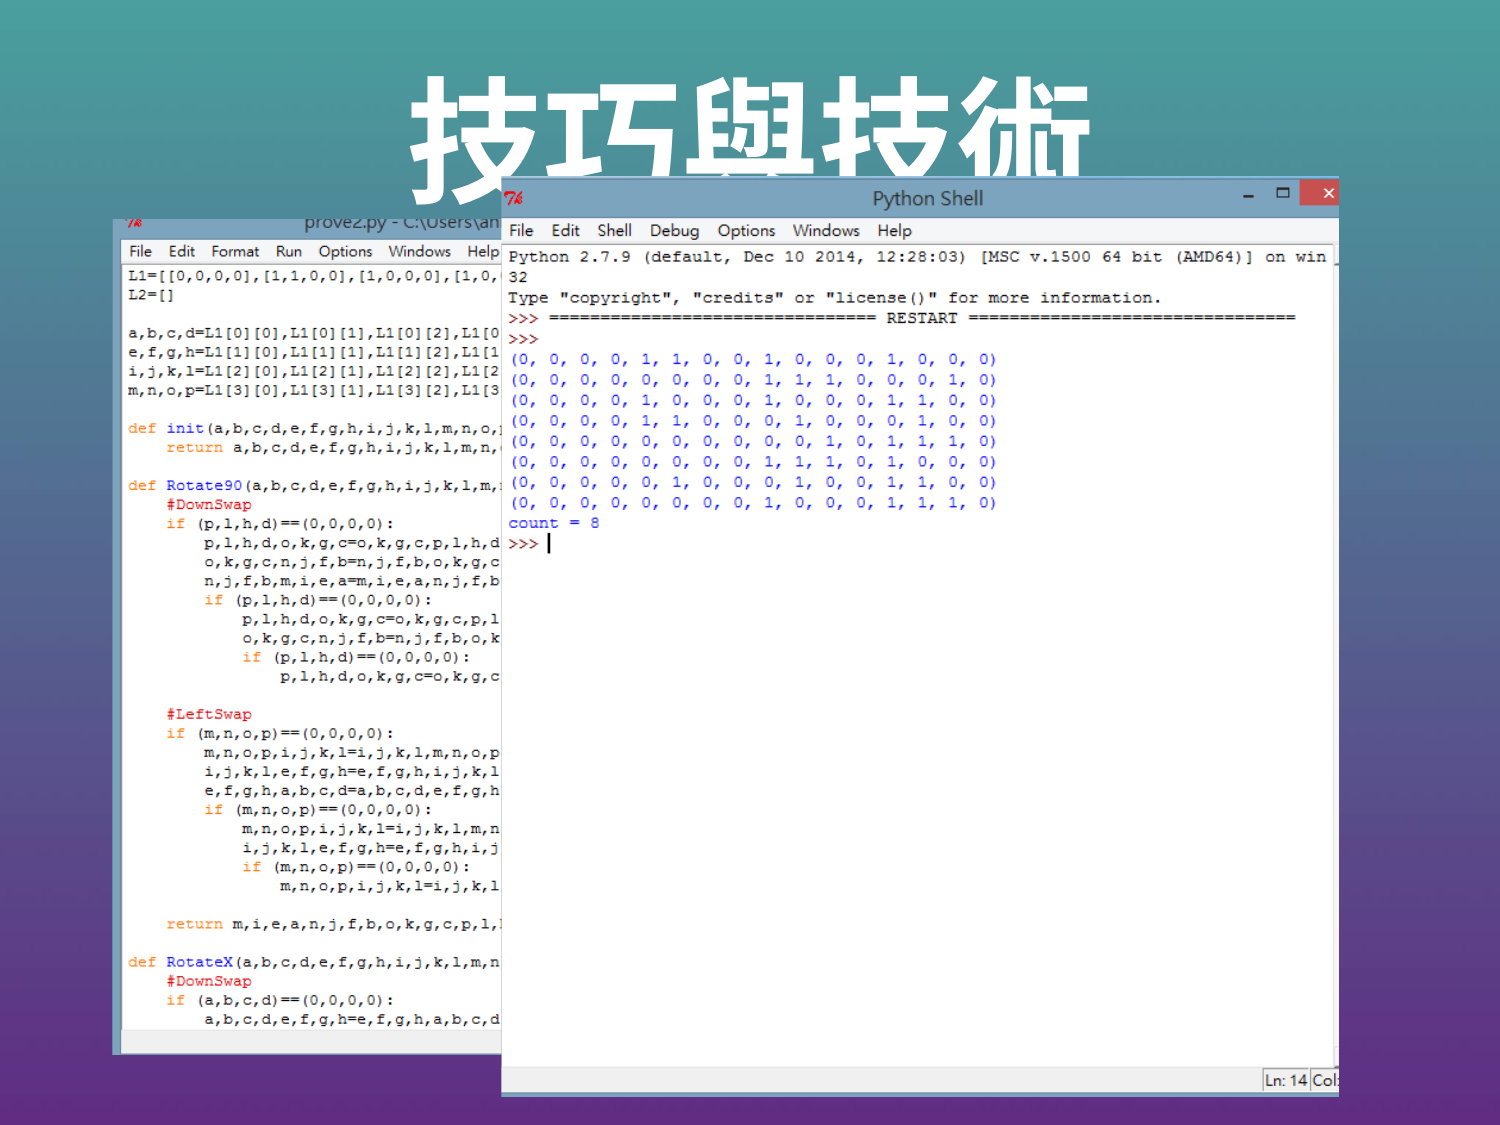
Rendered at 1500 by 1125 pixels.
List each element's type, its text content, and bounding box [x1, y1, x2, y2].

title 技巧與技術 [75, 45, 1426, 233]
picture [0, 0, 1500, 1125]
